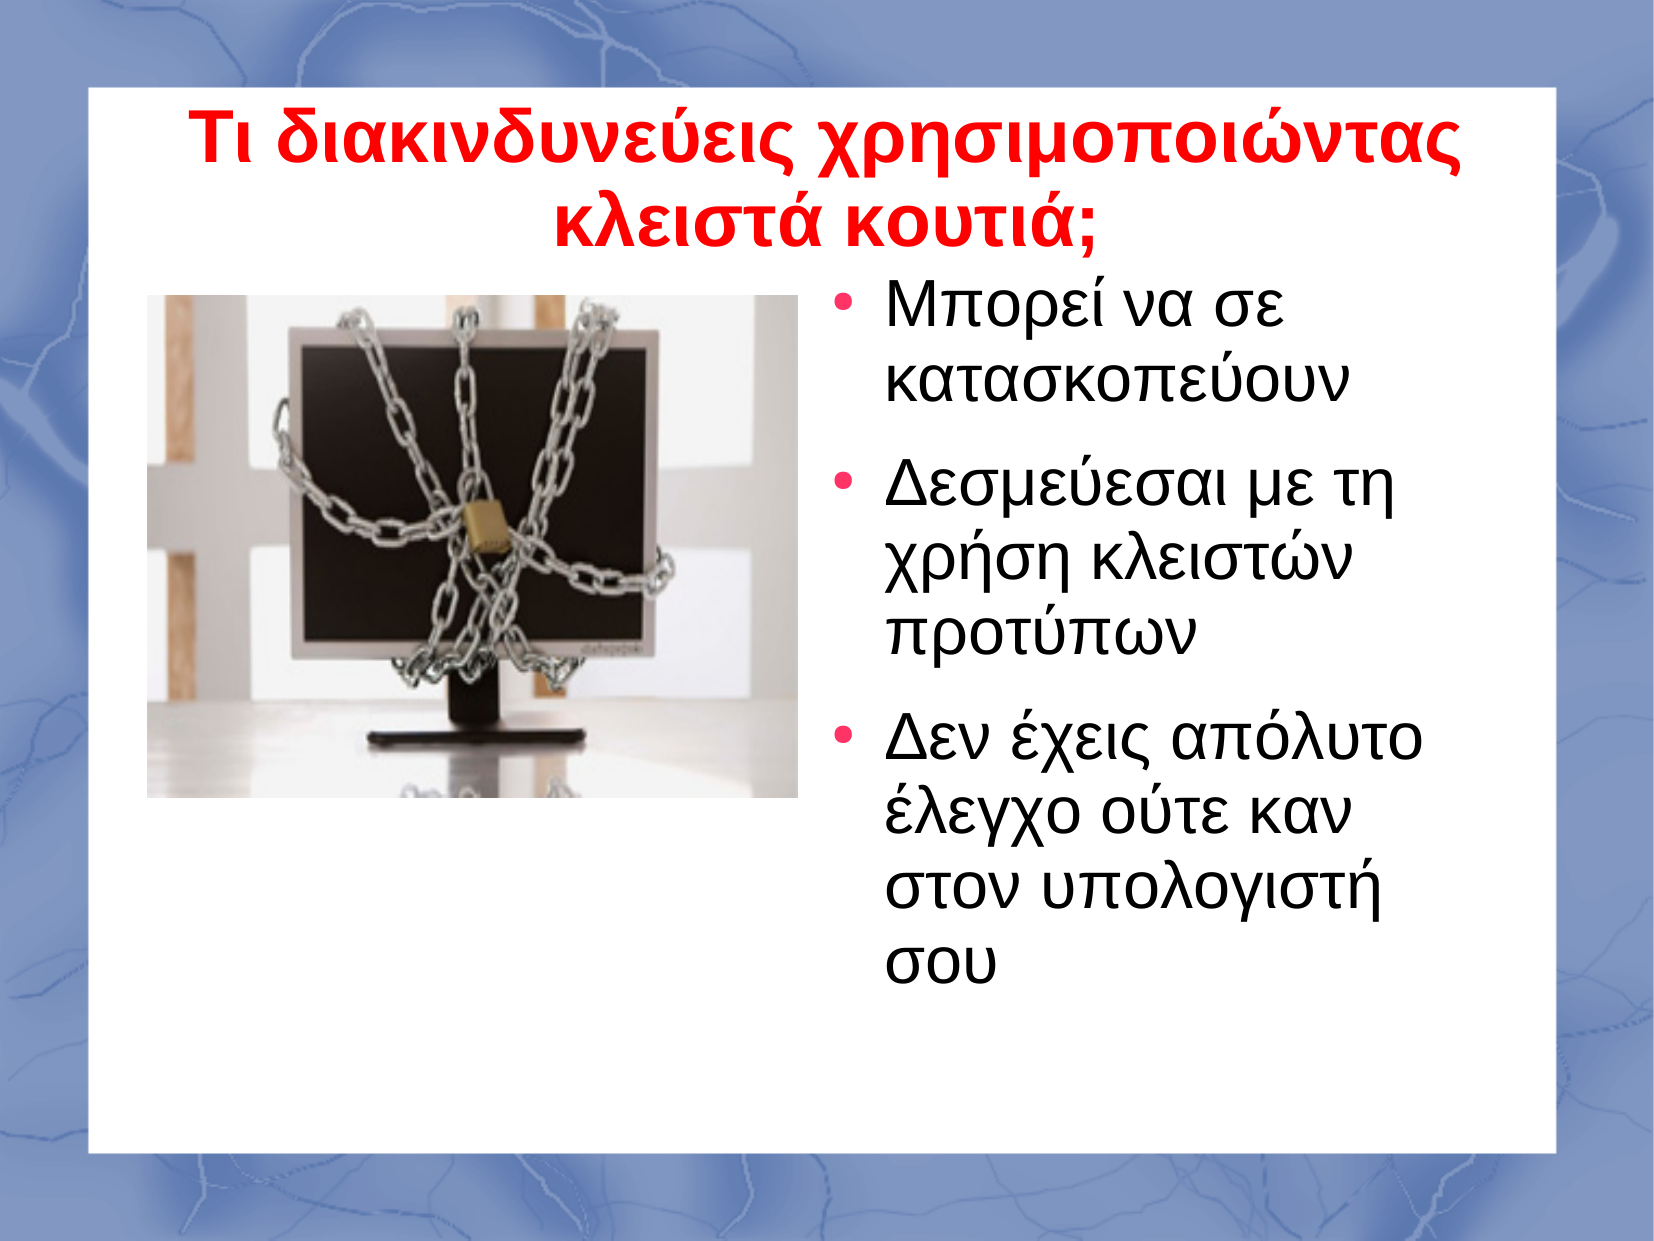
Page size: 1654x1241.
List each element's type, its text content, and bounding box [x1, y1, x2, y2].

title Tι διακινδυνεύεις χρησιμοποιώντας κλειστά κουτιά; [118, 90, 1536, 266]
list Μπορεί να σε κατασκοπεύουν Δεσμεύεσαι με τη χρήση κλειστών προτύπων Δεν έχεις απόλυτο έλεγχο ούτε καν στον υπολογιστή σου [813, 265, 1477, 1129]
picture [0, 0, 1654, 1241]
